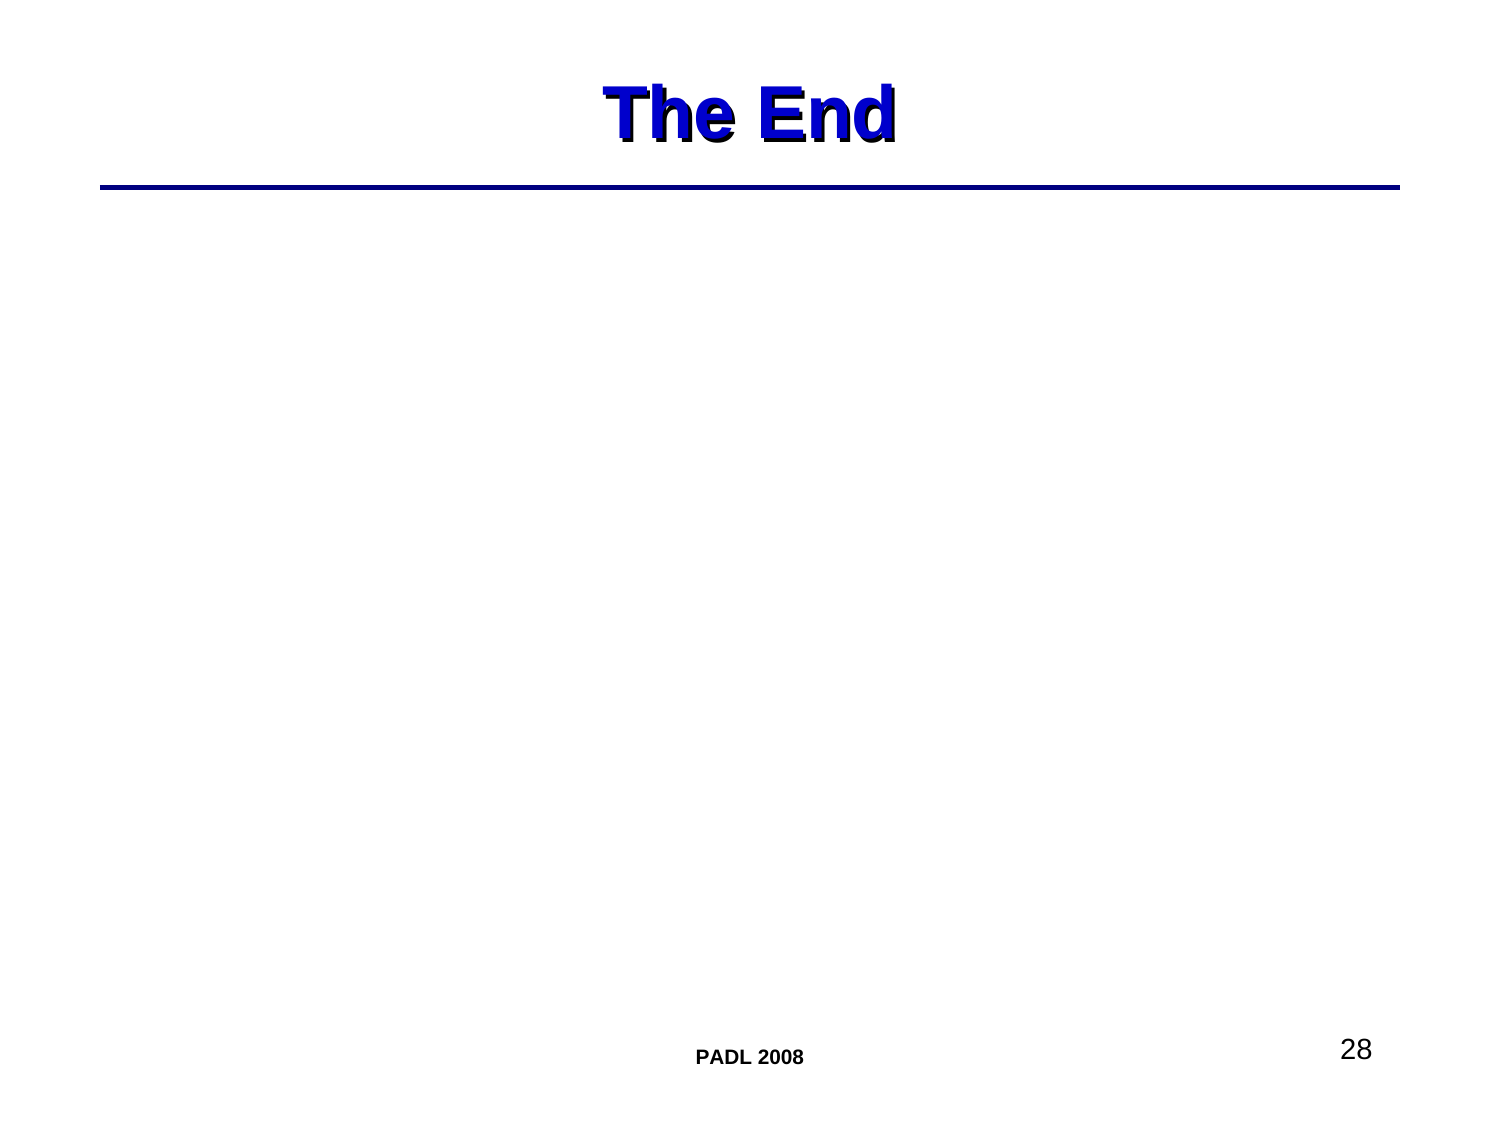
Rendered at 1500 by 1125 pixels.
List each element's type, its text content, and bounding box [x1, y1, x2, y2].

title The End [99, 63, 1401, 163]
